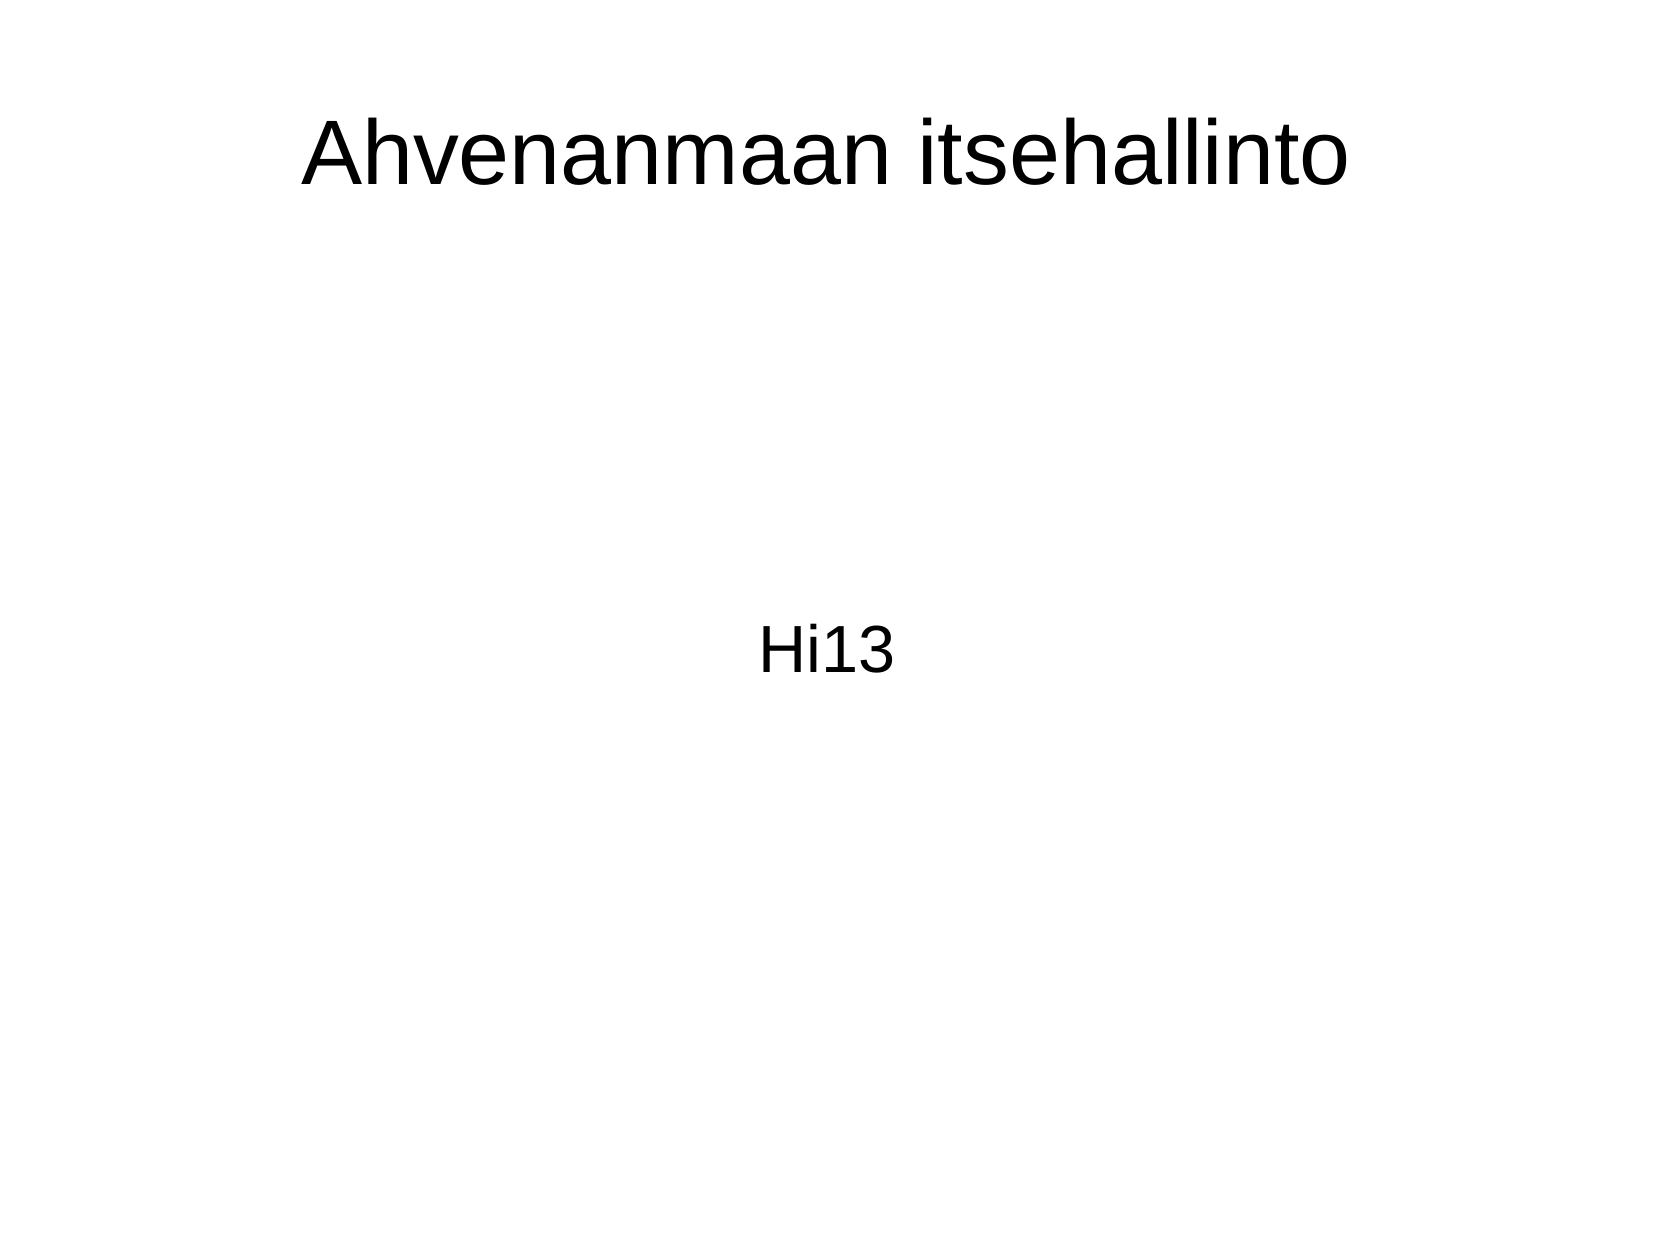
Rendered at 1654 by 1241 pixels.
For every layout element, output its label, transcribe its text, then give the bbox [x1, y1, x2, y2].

title Ahvenanmaan itsehallinto [82, 49, 1571, 257]
subtitle Hi13 [82, 290, 1571, 1010]
